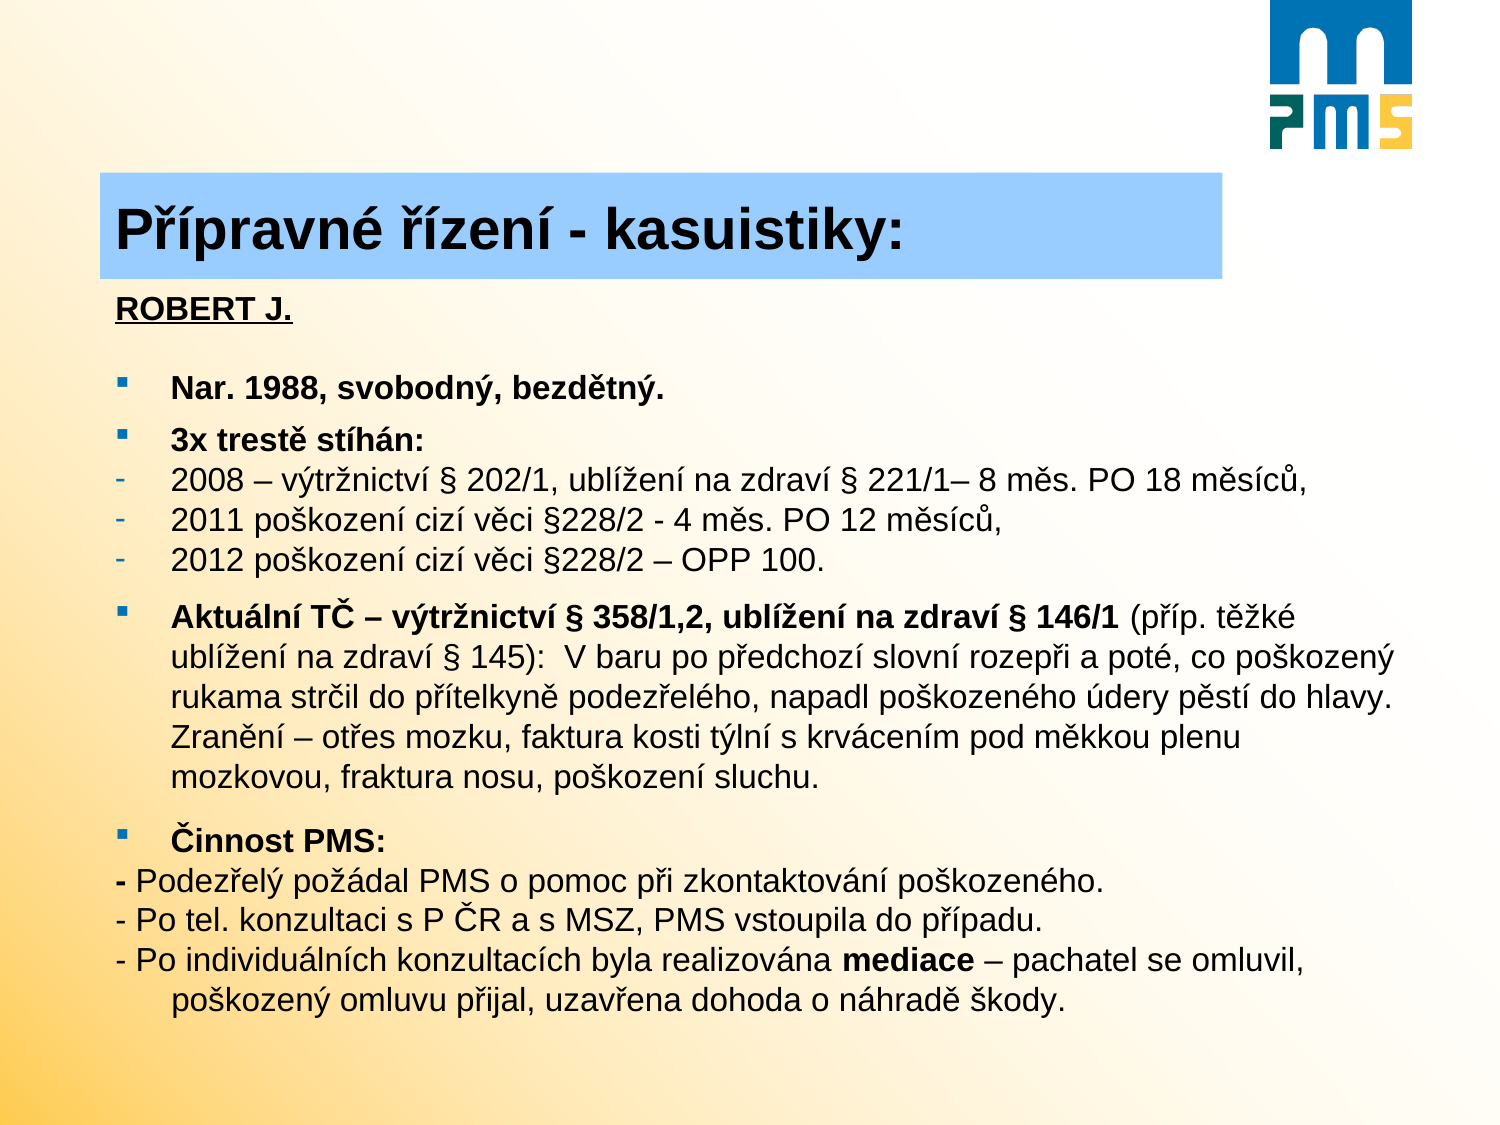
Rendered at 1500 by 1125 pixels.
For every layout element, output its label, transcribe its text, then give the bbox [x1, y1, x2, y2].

text_box Přípravné řízení - kasuistiky: [100, 172, 1223, 278]
picture [0, 0, 1500, 1125]
text_box ROBERT J. Nar. 1988, svobodný, bezdětný. 3x trestě stíhán: 2008 – výtržnictví § 202/1, ublížení na zdraví § 221/1– 8 měs. PO 18 měsíců, 2011 poškození cizí věci §228/2 - 4 měs. PO 12 měsíců, 2012 poškození cizí věci §228/2 – OPP 100. Aktuální TČ – výtržnictví § 358/1,2, ublížení na zdraví § 146/1 (příp. těžké ublížení na zdraví § 145): V baru po předchozí slovní rozepři a poté, co poškozený rukama strčil do přítelkyně podezřelého, napadl poškozeného údery pěstí do hlavy. Zranění – otřes mozku, faktura kosti týlní s krvácením pod měkkou plenu mozkovou, fraktura nosu, poškození sluchu. Činnost PMS: - Podezřelý požádal PMS o pomoc při zkontaktování poškozeného. - Po tel. konzultaci s P ČR a s MSZ, PMS vstoupila do případu. - Po individuálních konzultacích byla realizována mediace – pachatel se omluvil, poškozený omluvu přijal, uzavřena dohoda o náhradě škody. [100, 278, 1412, 1012]
